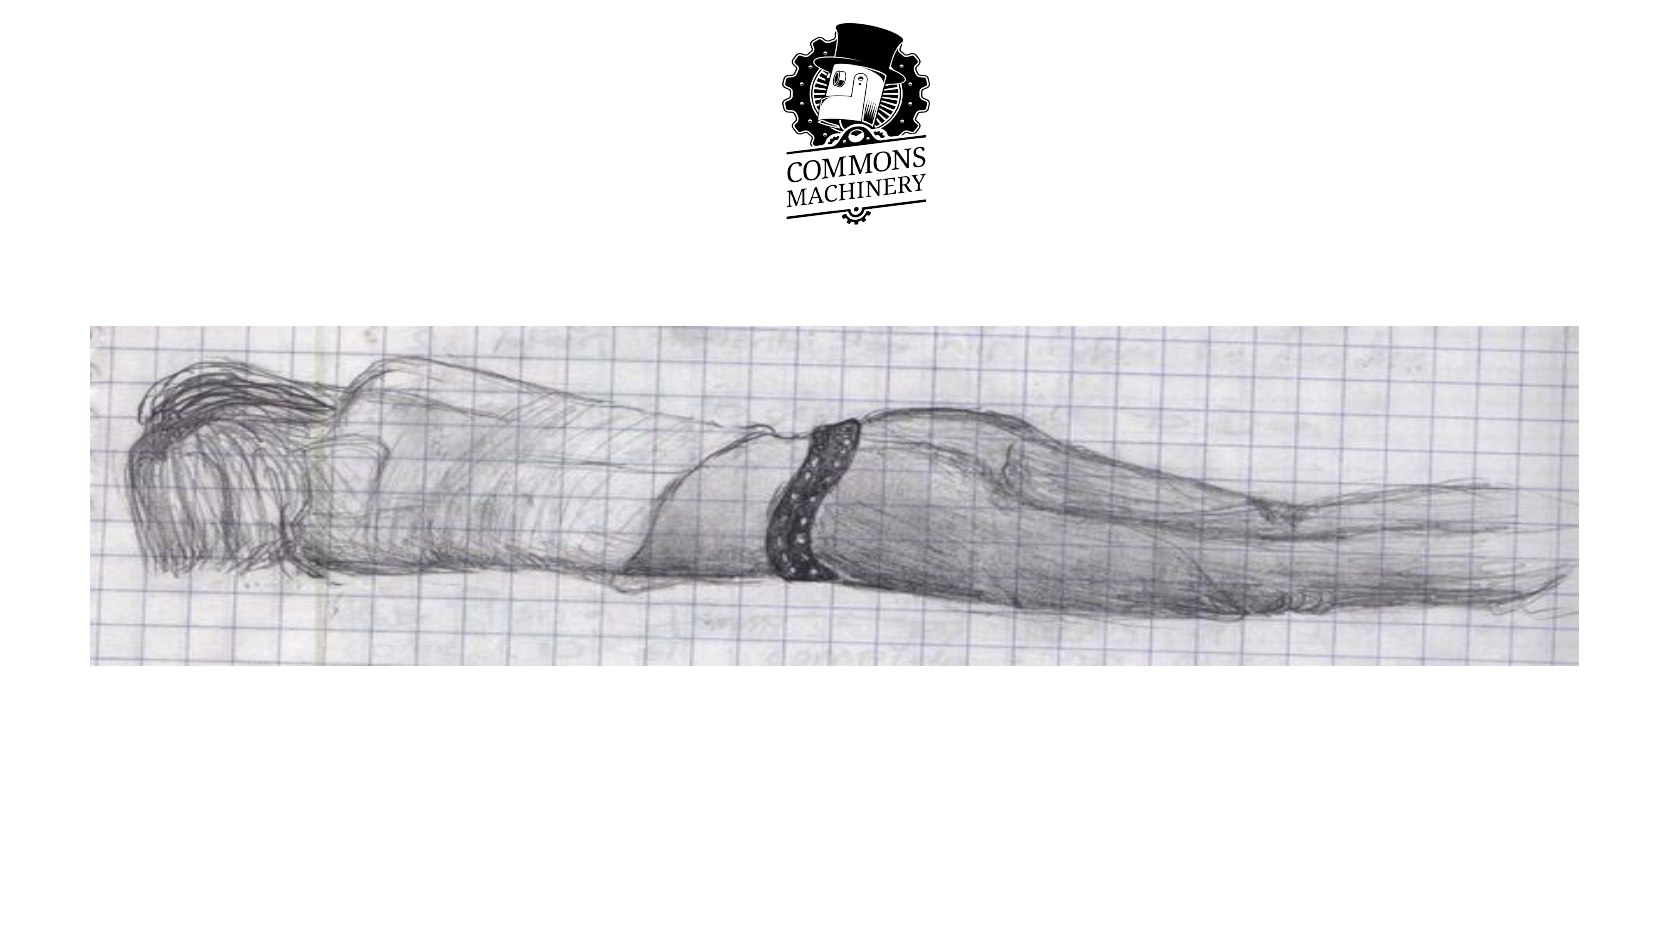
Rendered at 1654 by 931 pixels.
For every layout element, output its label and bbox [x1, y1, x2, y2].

picture [90, 326, 1579, 667]
picture [782, 23, 930, 225]
